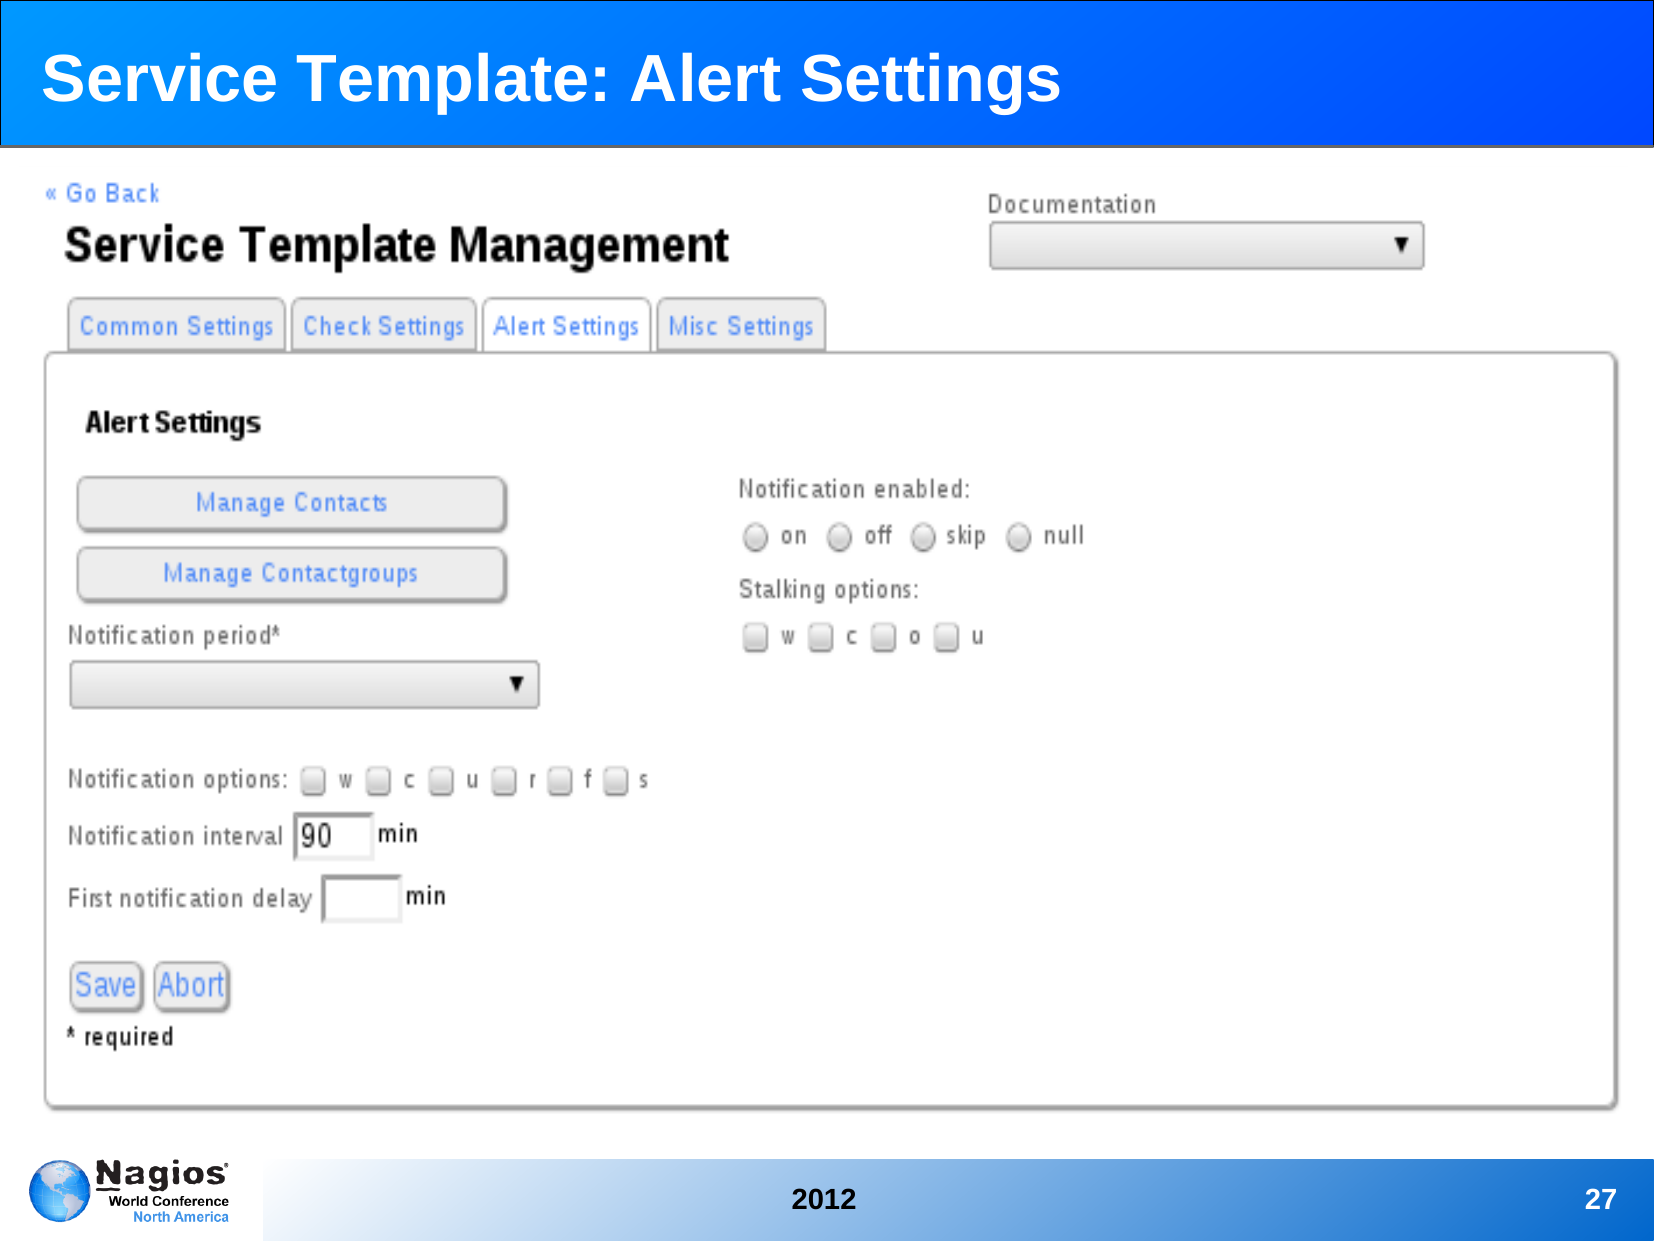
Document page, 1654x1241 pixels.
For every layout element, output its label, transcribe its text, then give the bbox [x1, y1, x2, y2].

title Service Template: Alert Settings [41, 36, 1530, 120]
picture [29, 1159, 229, 1235]
picture [19, 165, 1628, 1141]
